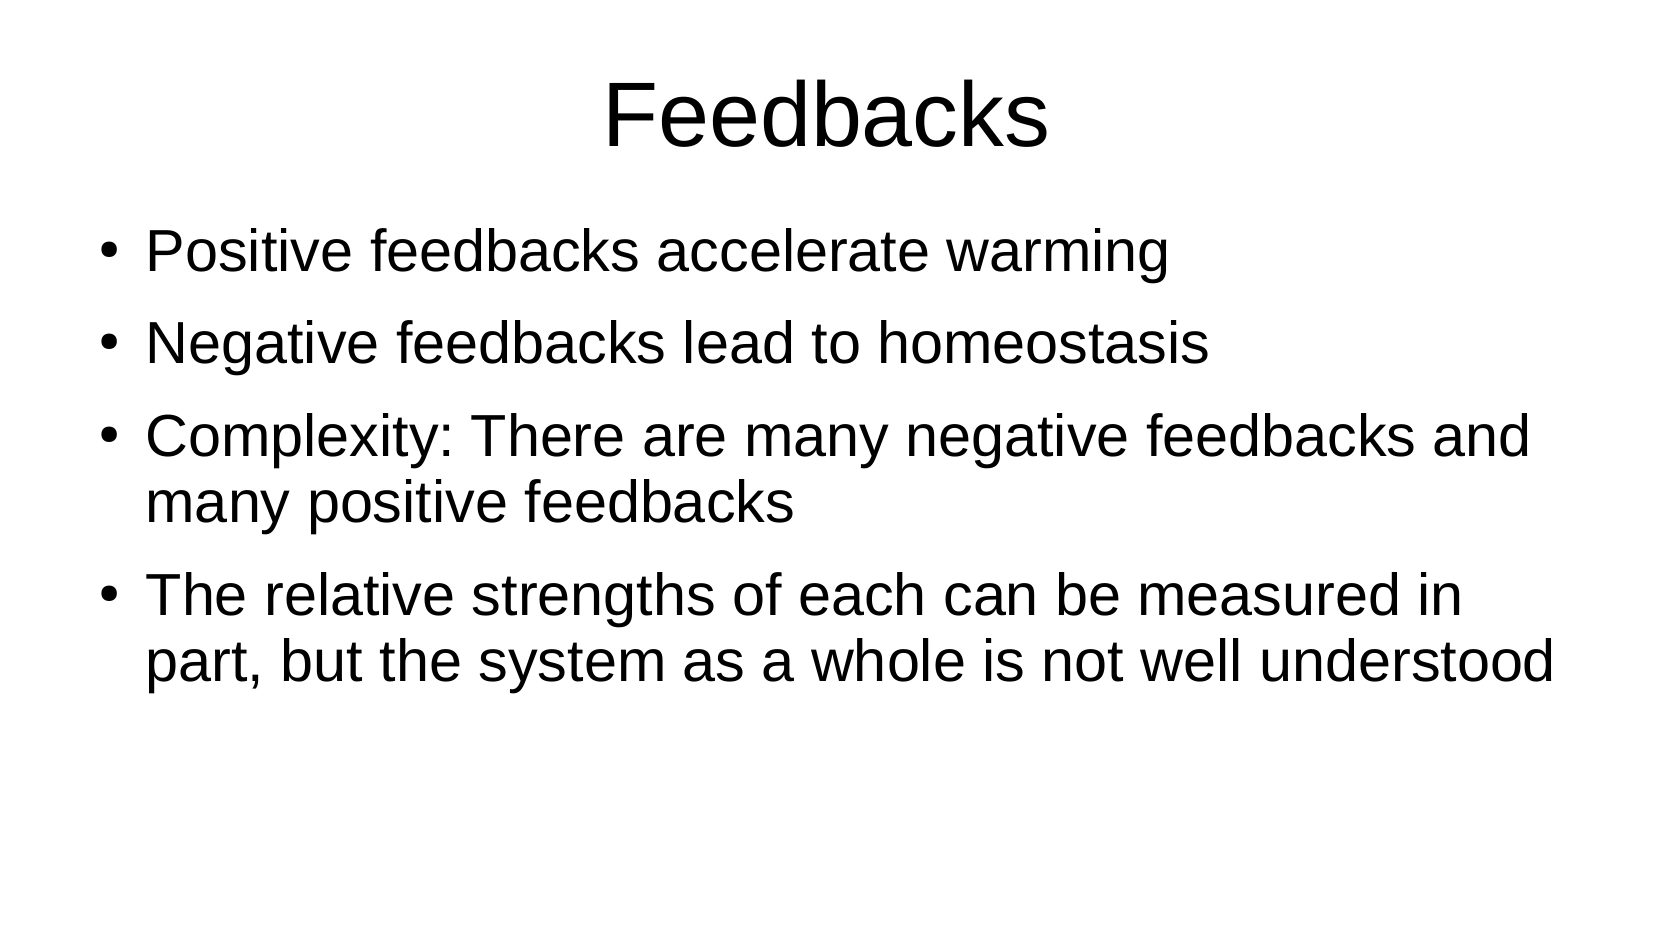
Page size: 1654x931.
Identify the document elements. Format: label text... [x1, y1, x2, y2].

title Feedbacks [82, 37, 1571, 193]
list Positive feedbacks accelerate warming Negative feedbacks lead to homeostasis Complexity: There are many negative feedbacks and many positive feedbacks The relative strengths of each can be measured in part, but the system as a whole is not well understood [82, 217, 1571, 758]
